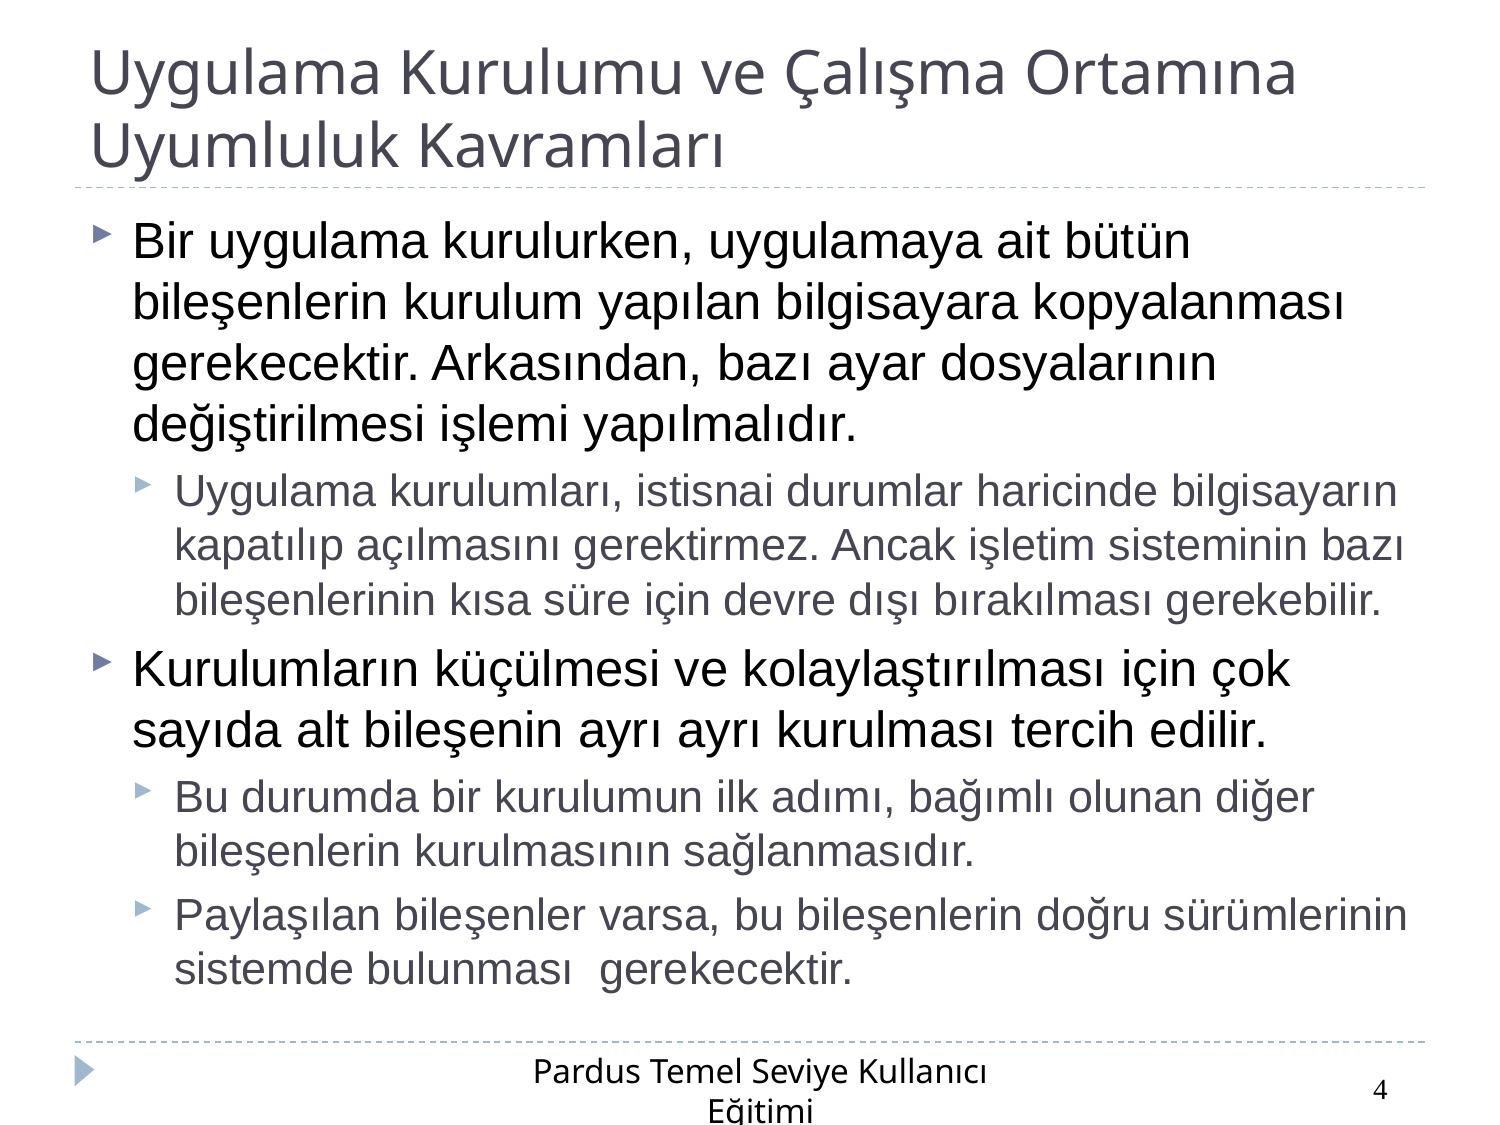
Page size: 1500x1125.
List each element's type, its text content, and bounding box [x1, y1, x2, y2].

list Bir uygulama kurulurken, uygulamaya ait bütün bileşenlerin kurulum yapılan bilgisayara kopyalanması gerekecektir. Arkasından, bazı ayar dosyalarının değiştirilmesi işlemi yapılmalıdır. Uygulama kurulumları, istisnai durumlar haricinde bilgisayarın kapatılıp açılmasını gerektirmez. Ancak işletim sisteminin bazı bileşenlerinin kısa süre için devre dışı bırakılması gerekebilir. Kurulumların küçülmesi ve kolaylaştırılması için çok sayıda alt bileşenin ayrı ayrı kurulması tercih edilir. Bu durumda bir kurulumun ilk adımı, bağımlı olunan diğer bileşenlerin kurulmasının sağlanmasıdır. Paylaşılan bileşenler varsa, bu bileşenlerin doğru sürümlerinin sistemde bulunması gerekecektir. [75, 200, 1425, 1010]
title Uygulama Kurulumu ve Çalışma Ortamına Uyumluluk Kavramları [75, 24, 1425, 188]
